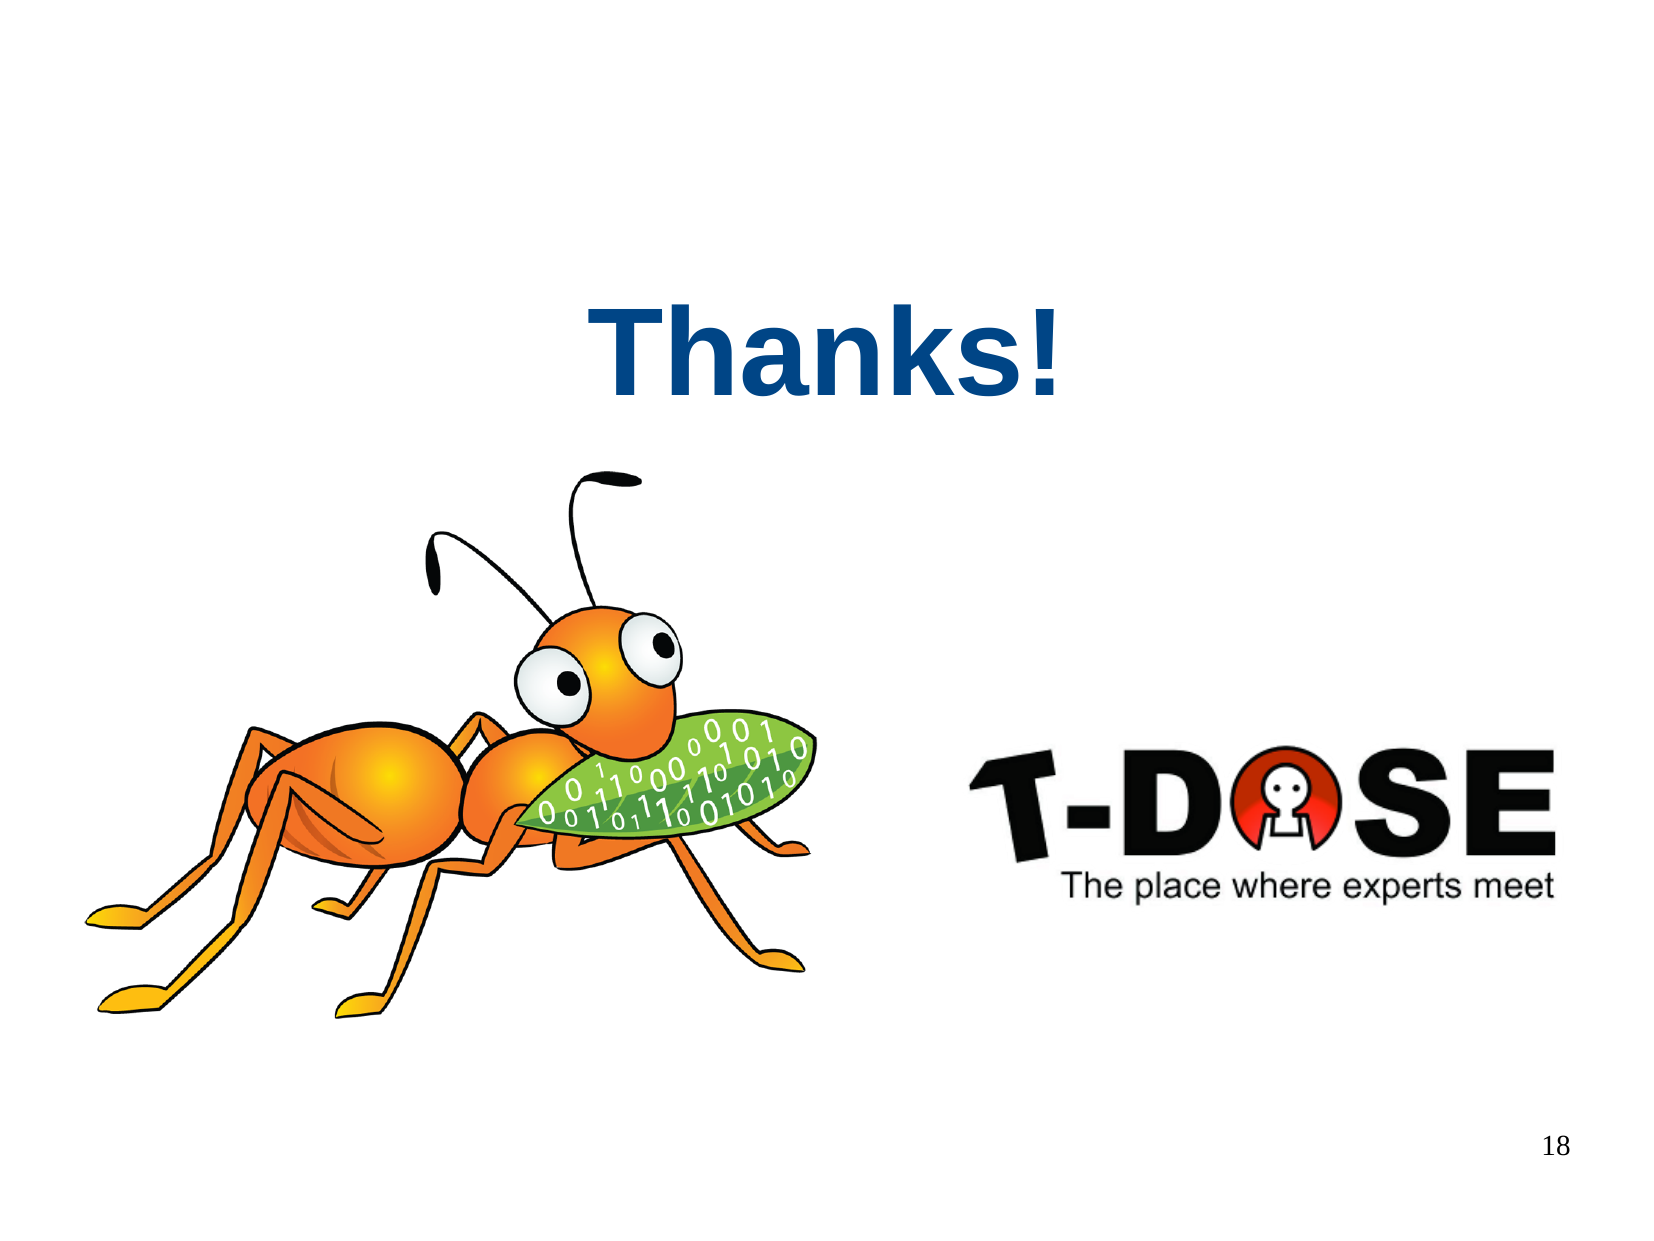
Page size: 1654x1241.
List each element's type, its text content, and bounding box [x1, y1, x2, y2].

picture [962, 719, 1576, 917]
subtitle Thanks! [82, 282, 1571, 423]
picture [75, 464, 826, 1026]
